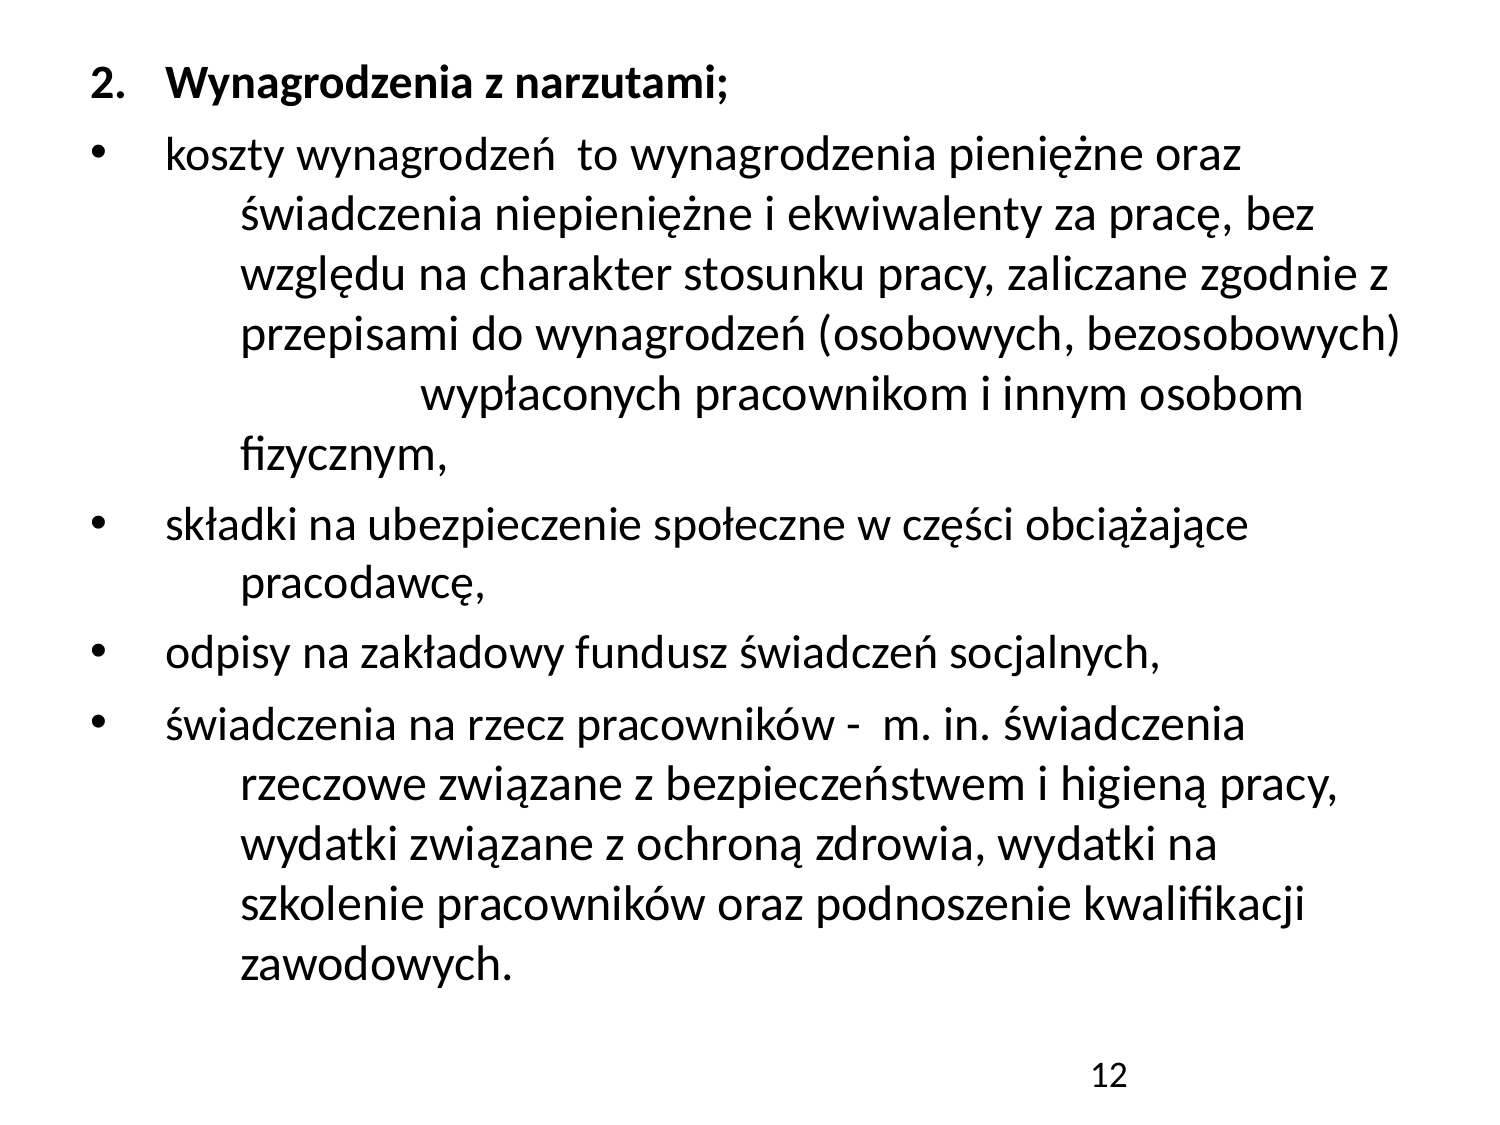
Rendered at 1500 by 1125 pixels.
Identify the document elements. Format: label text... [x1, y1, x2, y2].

text_box 12 [1074, 1042, 1426, 1103]
list Wynagrodzenia z narzutami; koszty wynagrodzeń to wynagrodzenia pieniężne oraz świadczenia niepieniężne i ekwiwalenty za pracę, bez względu na charakter stosunku pracy, zaliczane zgodnie z przepisami do wynagrodzeń (osobowych, bezosobowych) wypłaconych pracownikom i innym osobom fizycznym, składki na ubezpieczenie społeczne w części obciążające pracodawcę, odpisy na zakładowy fundusz świadczeń socjalnych, świadczenia na rzecz pracowników - m. in. świadczenia rzeczowe związane z bezpieczeństwem i higieną pracy, wydatki związane z ochroną zdrowia, wydatki na szkolenie pracowników oraz podnoszenie kwalifikacji zawodowych. [75, 42, 1426, 1005]
